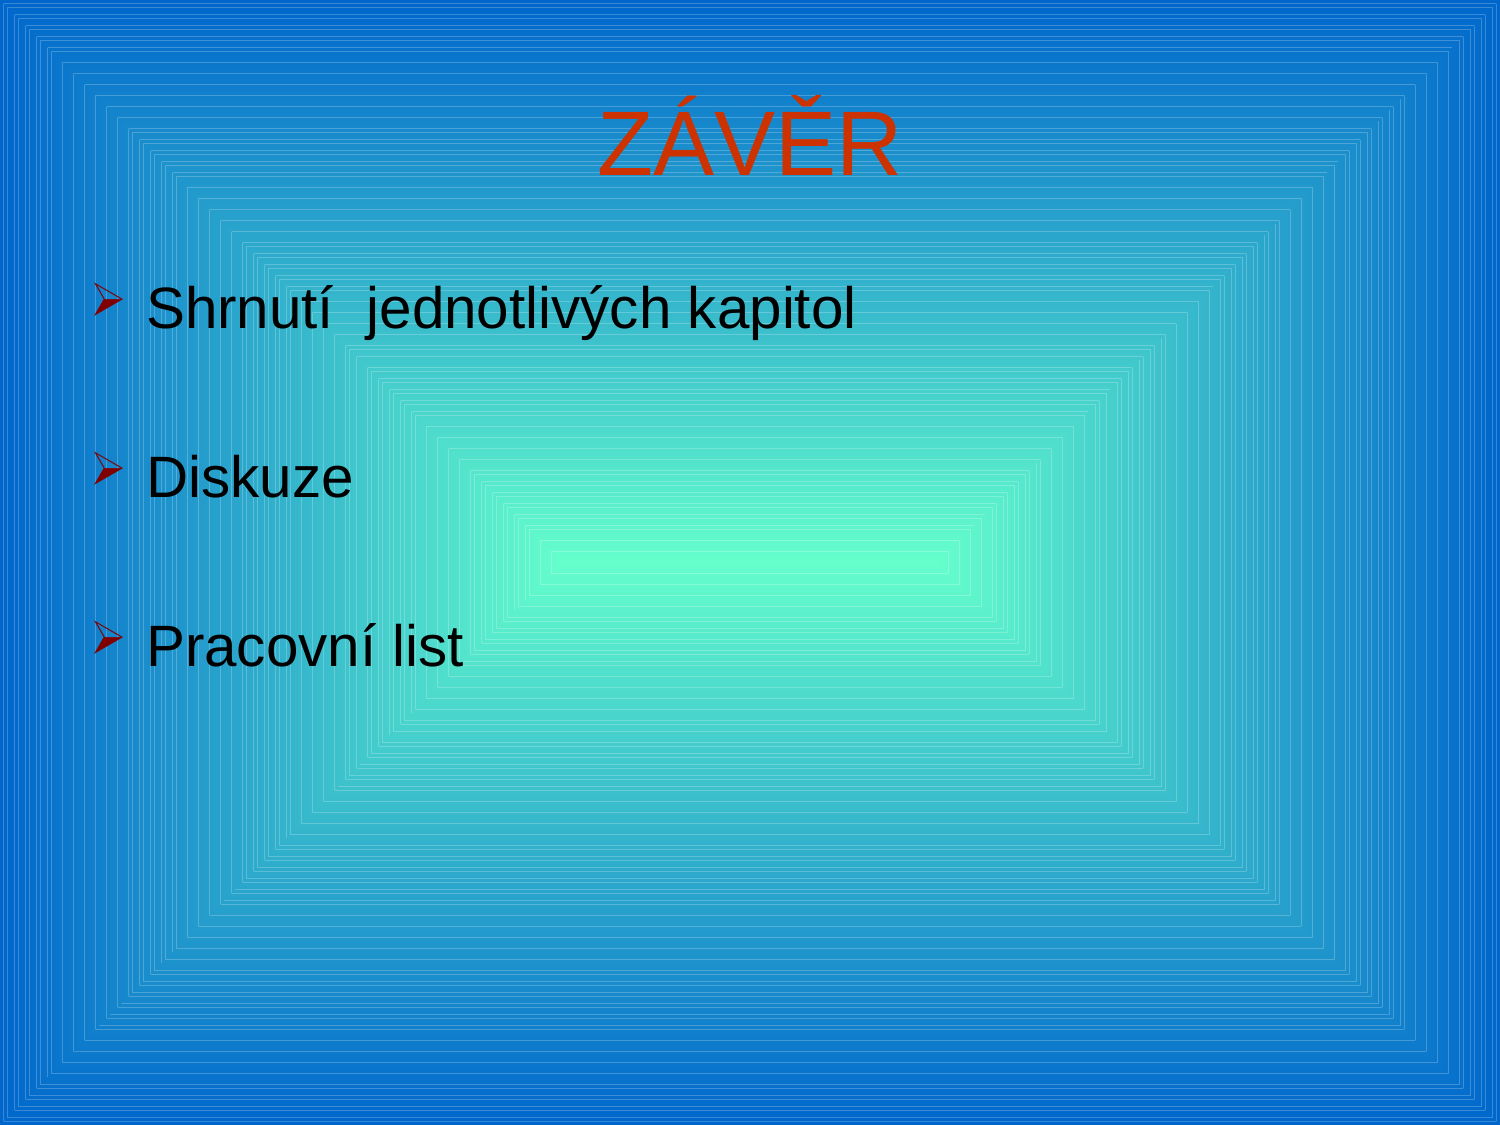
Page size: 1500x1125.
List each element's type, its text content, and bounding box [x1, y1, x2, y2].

list Shrnutí jednotlivých kapitol Diskuze Pracovní list [75, 262, 1426, 1006]
title ZÁVĚR [75, 45, 1426, 233]
